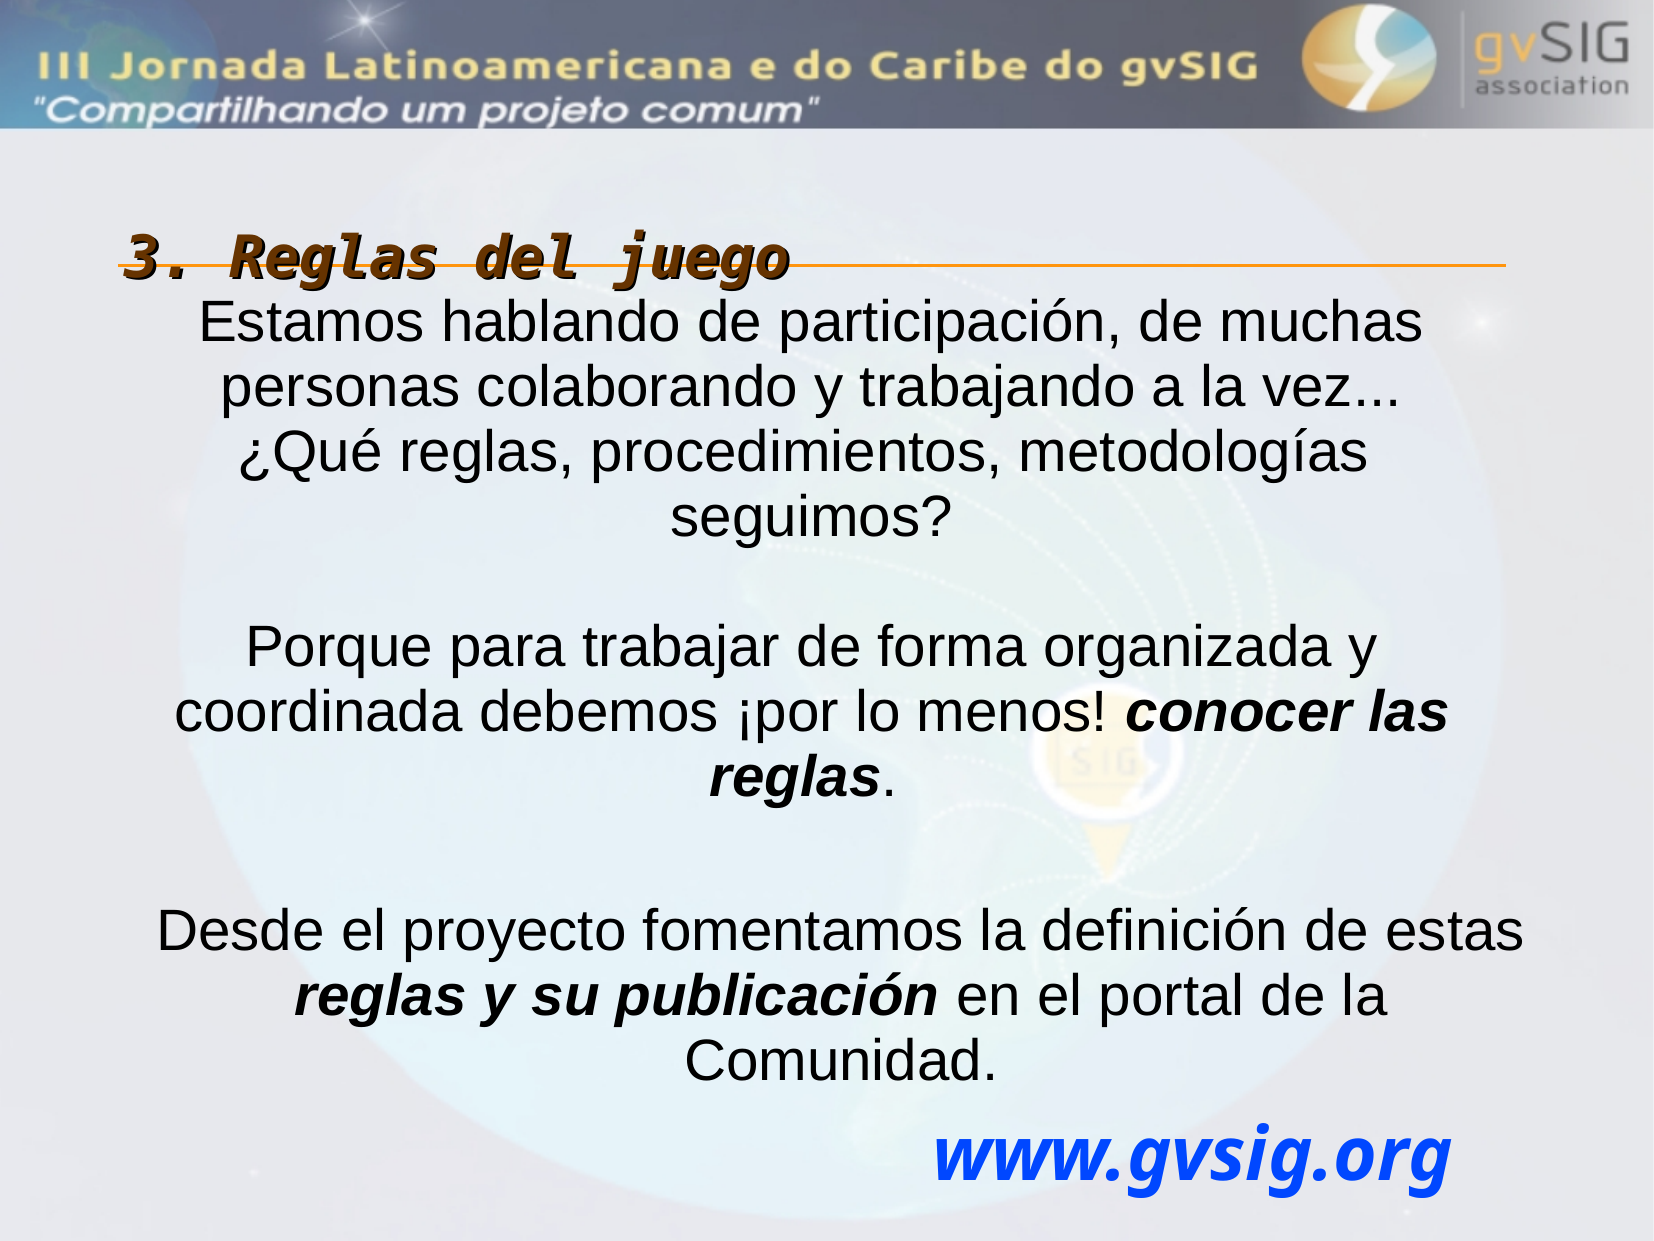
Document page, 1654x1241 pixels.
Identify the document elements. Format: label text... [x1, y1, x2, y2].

text_box 3. Reglas del juego [109, 182, 805, 265]
text_box www.gvsig.org [917, 1092, 1604, 1177]
picture [0, 0, 1654, 1241]
title Desde el proyecto fomentamos la definición de estas reglas y su publicación en el portal de la Comunidad. [147, 897, 1536, 1093]
title Estamos hablando de participación, de muchas personas colaborando y trabajando a la vez... ¿Qué reglas, procedimientos, metodologías seguimos? Porque para trabajar de forma organizada y coordinada debemos ¡por lo menos! conocer las reglas. [118, 287, 1506, 874]
